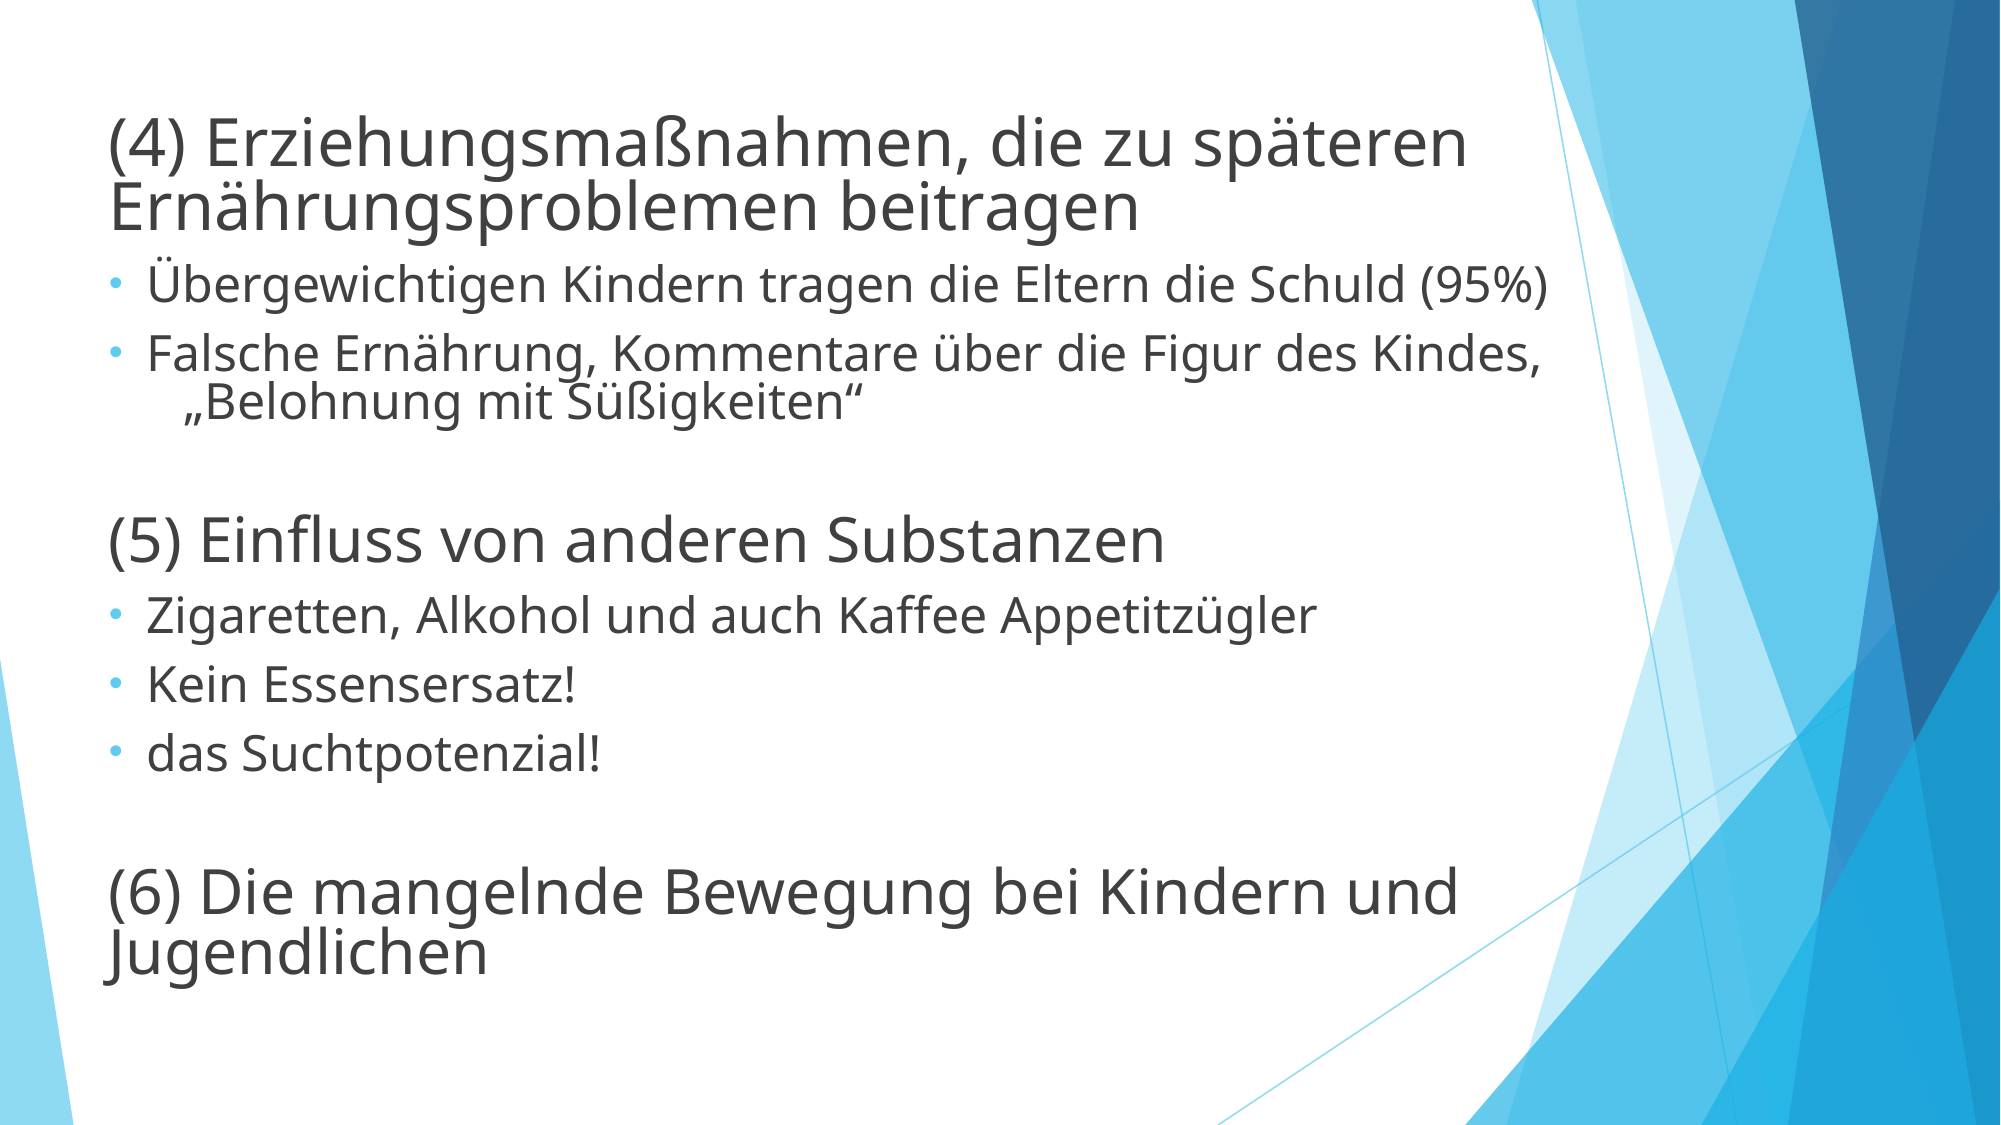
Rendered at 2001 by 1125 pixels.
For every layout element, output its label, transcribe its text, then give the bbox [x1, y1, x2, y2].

list (4) Erziehungsmaßnahmen, die zu späteren Ernährungsproblemen beitragen Übergewichtigen Kindern tragen die Eltern die Schuld (95%) Falsche Ernährung, Kommentare über die Figur des Kindes, „Belohnung mit Süßigkeiten“ (5) Einfluss von anderen Substanzen Zigaretten, Alkohol und auch Kaffee Appetitzügler Kein Essensersatz! das Suchtpotenzial! (6) Die mangelnde Bewegung bei Kindern und Jugendlichen [93, 107, 1819, 995]
